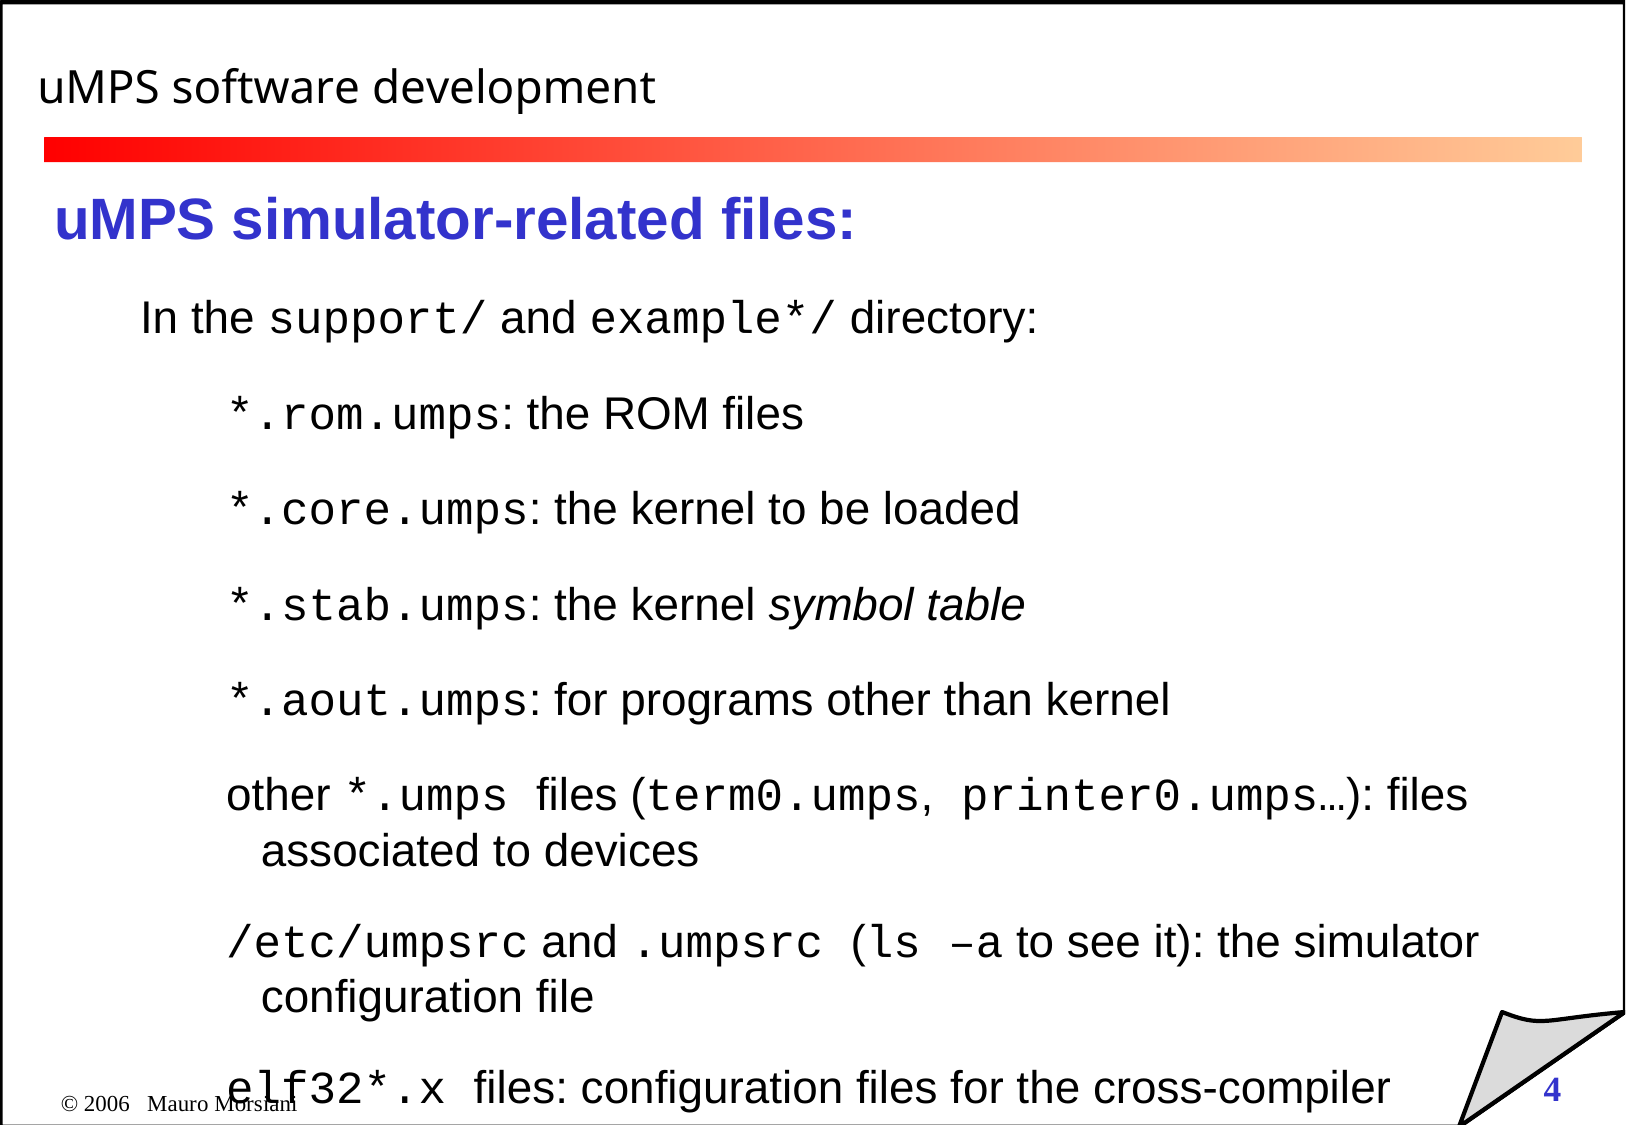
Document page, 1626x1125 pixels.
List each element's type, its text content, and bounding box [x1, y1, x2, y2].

title uMPS software development [37, 44, 1588, 131]
list uMPS simulator-related files: In the support/ and example*/ directory: *.rom.umps: the ROM files *.core.umps: the kernel to be loaded *.stab.umps: the kernel symbol table *.aout.umps: for programs other than kernel other *.umps files (term0.umps, printer0.umps…): files associated to devices /etc/umpsrc and .umpsrc (ls –a to see it): the simulator configuration file elf32*.x files: configuration files for the cross-compiler [54, 187, 1571, 1125]
